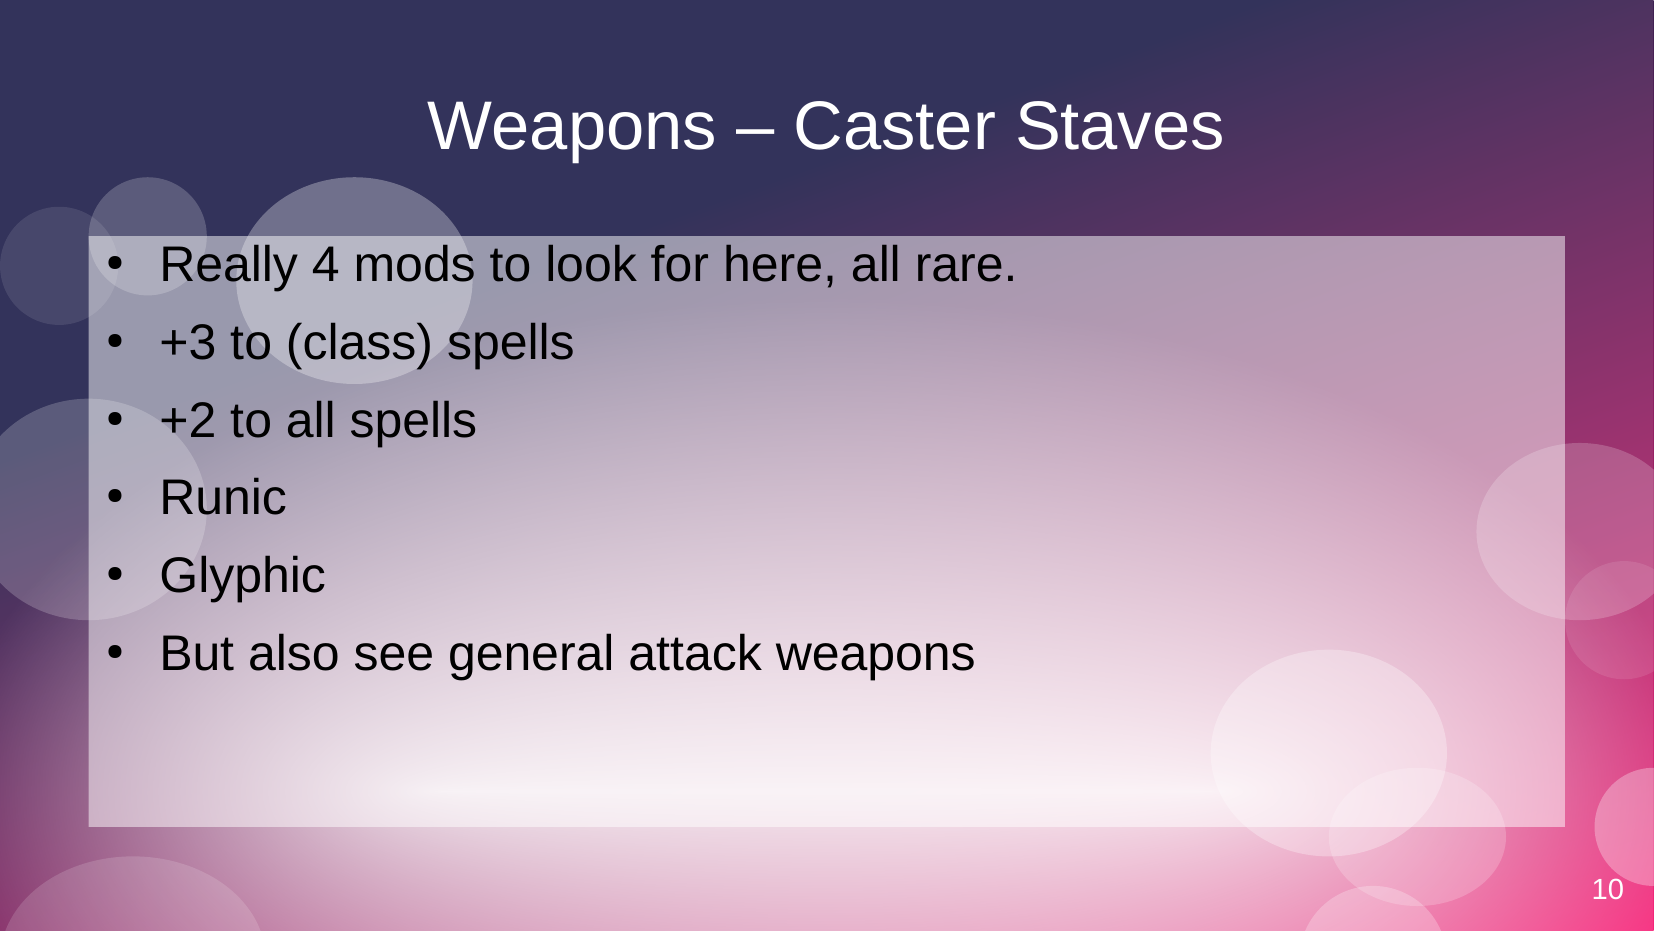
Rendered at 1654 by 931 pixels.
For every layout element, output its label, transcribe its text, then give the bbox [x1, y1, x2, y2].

title Weapons – Caster Staves [88, 44, 1565, 207]
list Really 4 mods to look for here, all rare. +3 to (class) spells +2 to all spells Runic Glyphic But also see general attack weapons [88, 236, 1565, 827]
